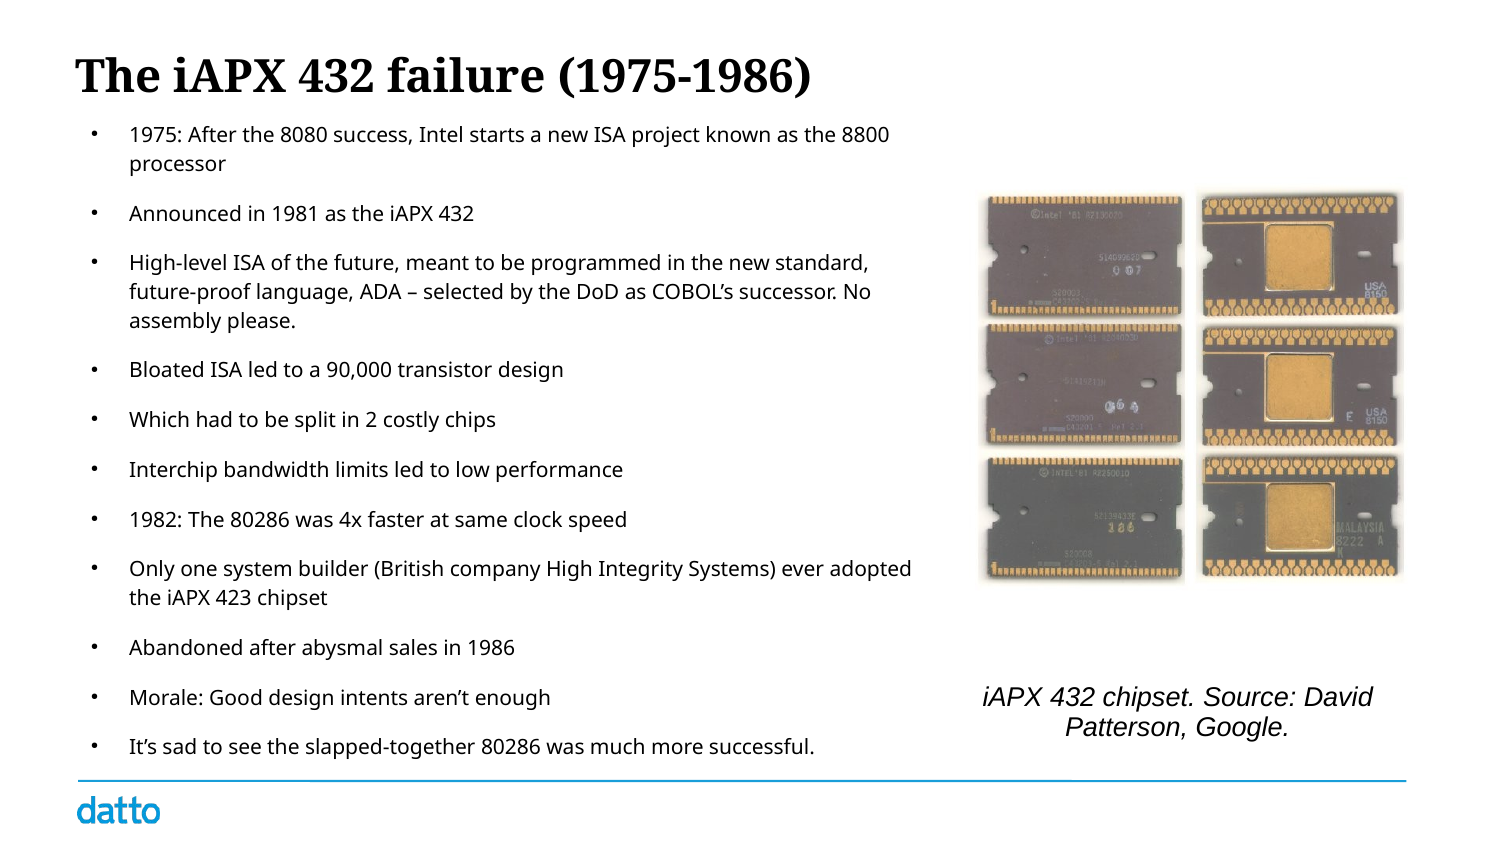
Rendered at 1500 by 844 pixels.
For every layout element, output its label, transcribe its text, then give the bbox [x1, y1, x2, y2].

picture [956, 164, 1426, 634]
picture [82, 808, 91, 819]
title The iAPX 432 failure (1975-1986) [75, 15, 915, 136]
text_box iAPX 432 chipset. Source: David Patterson, Google. [930, 674, 1426, 751]
picture [95, 796, 133, 824]
list 1975: After the 8080 success, Intel starts a new ISA project known as the 8800 processor Announced in 1981 as the iAPX 432 High-level ISA of the future, meant to be programmed in the new standard, future-proof language, ADA – selected by the DoD as COBOL’s successor. No assembly please. Bloated ISA led to a 90,000 transistor design Which had to be split in 2 costly chips Interchip bandwidth limits led to low performance 1982: The 80286 was 4x faster at same clock speed Only one system builder (British company High Integrity Systems) ever adopted the iAPX 423 chipset Abandoned after abysmal sales in 1986 Morale: Good design intents aren’t enough It’s sad to see the slapped-together 80286 was much more successful. [78, 120, 931, 766]
picture [136, 796, 160, 824]
picture [122, 808, 133, 824]
picture [77, 796, 91, 808]
picture [146, 808, 156, 819]
